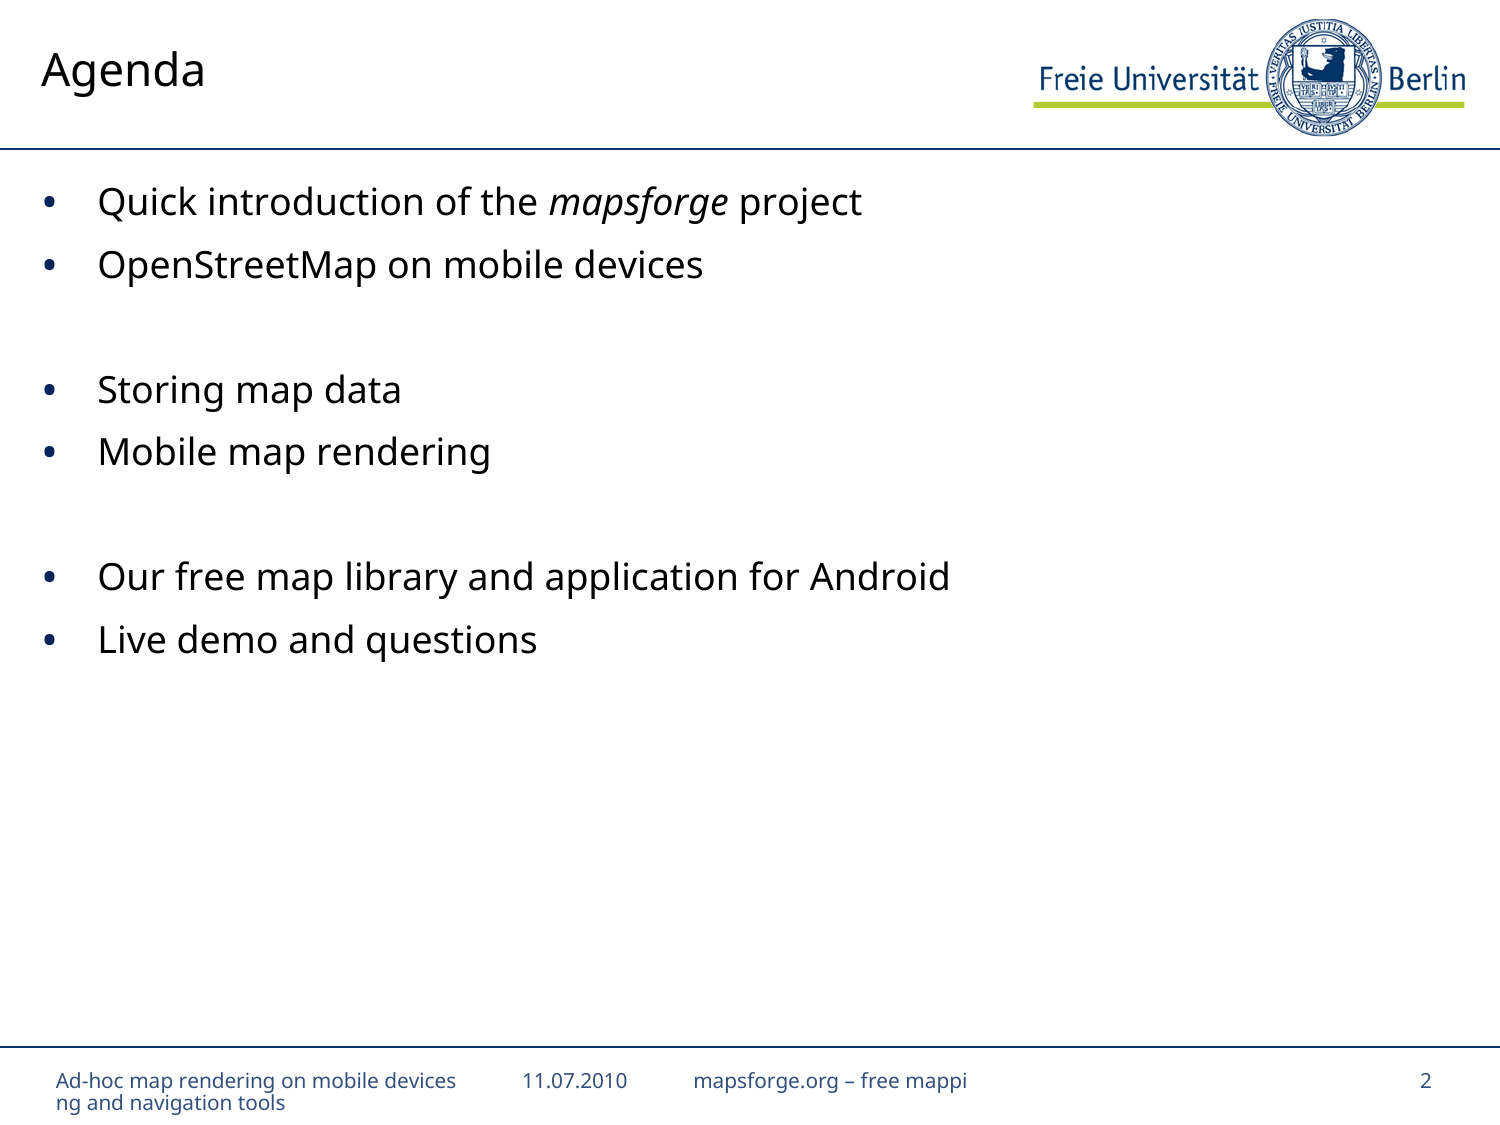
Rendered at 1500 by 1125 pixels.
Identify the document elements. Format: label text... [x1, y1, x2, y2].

list Quick introduction of the mapsforge project OpenStreetMap on mobile devices Storing map data Mobile map rendering Our free map library and application for Android Live demo and questions [41, 175, 1447, 919]
picture [1033, 19, 1470, 137]
title Agenda [41, 0, 1016, 138]
